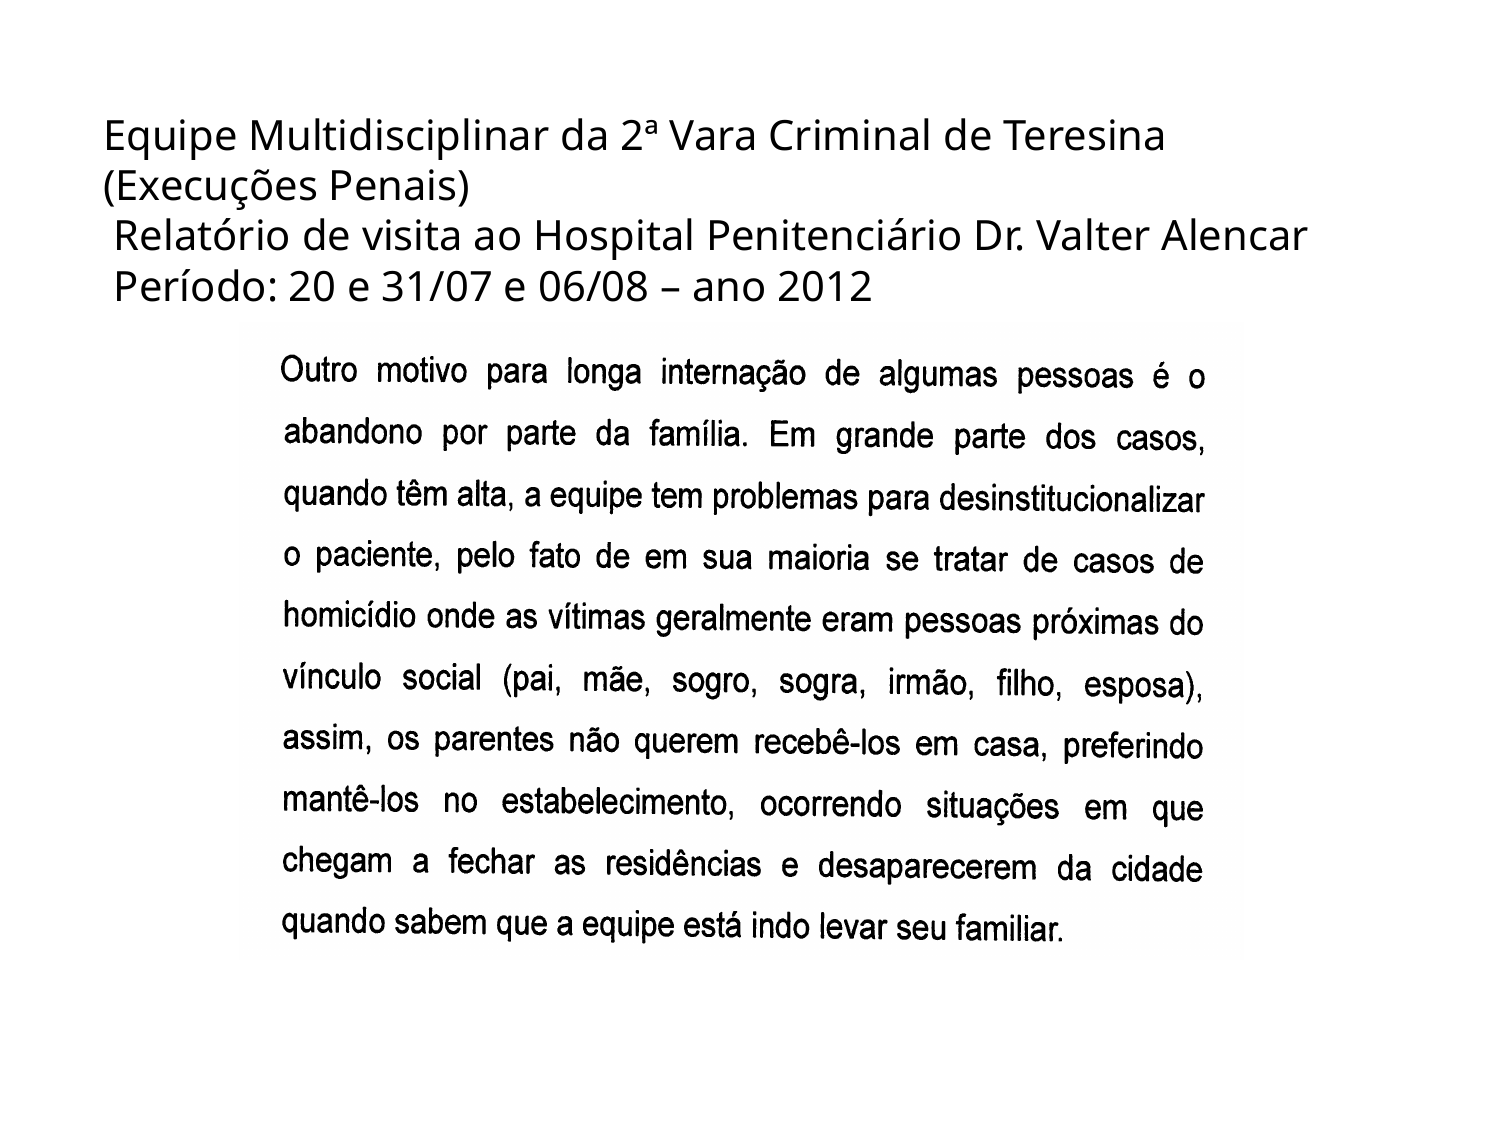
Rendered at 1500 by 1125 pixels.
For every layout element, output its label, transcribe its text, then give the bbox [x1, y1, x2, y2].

title Equipe Multidisciplinar da 2ª Vara Criminal de Teresina (Execuções Penais) Relatório de visita ao Hospital Penitenciário Dr. Valter Alencar Período: 20 e 31/07 e 06/08 – ano 2012 [88, 101, 1364, 291]
picture [239, 322, 1244, 960]
